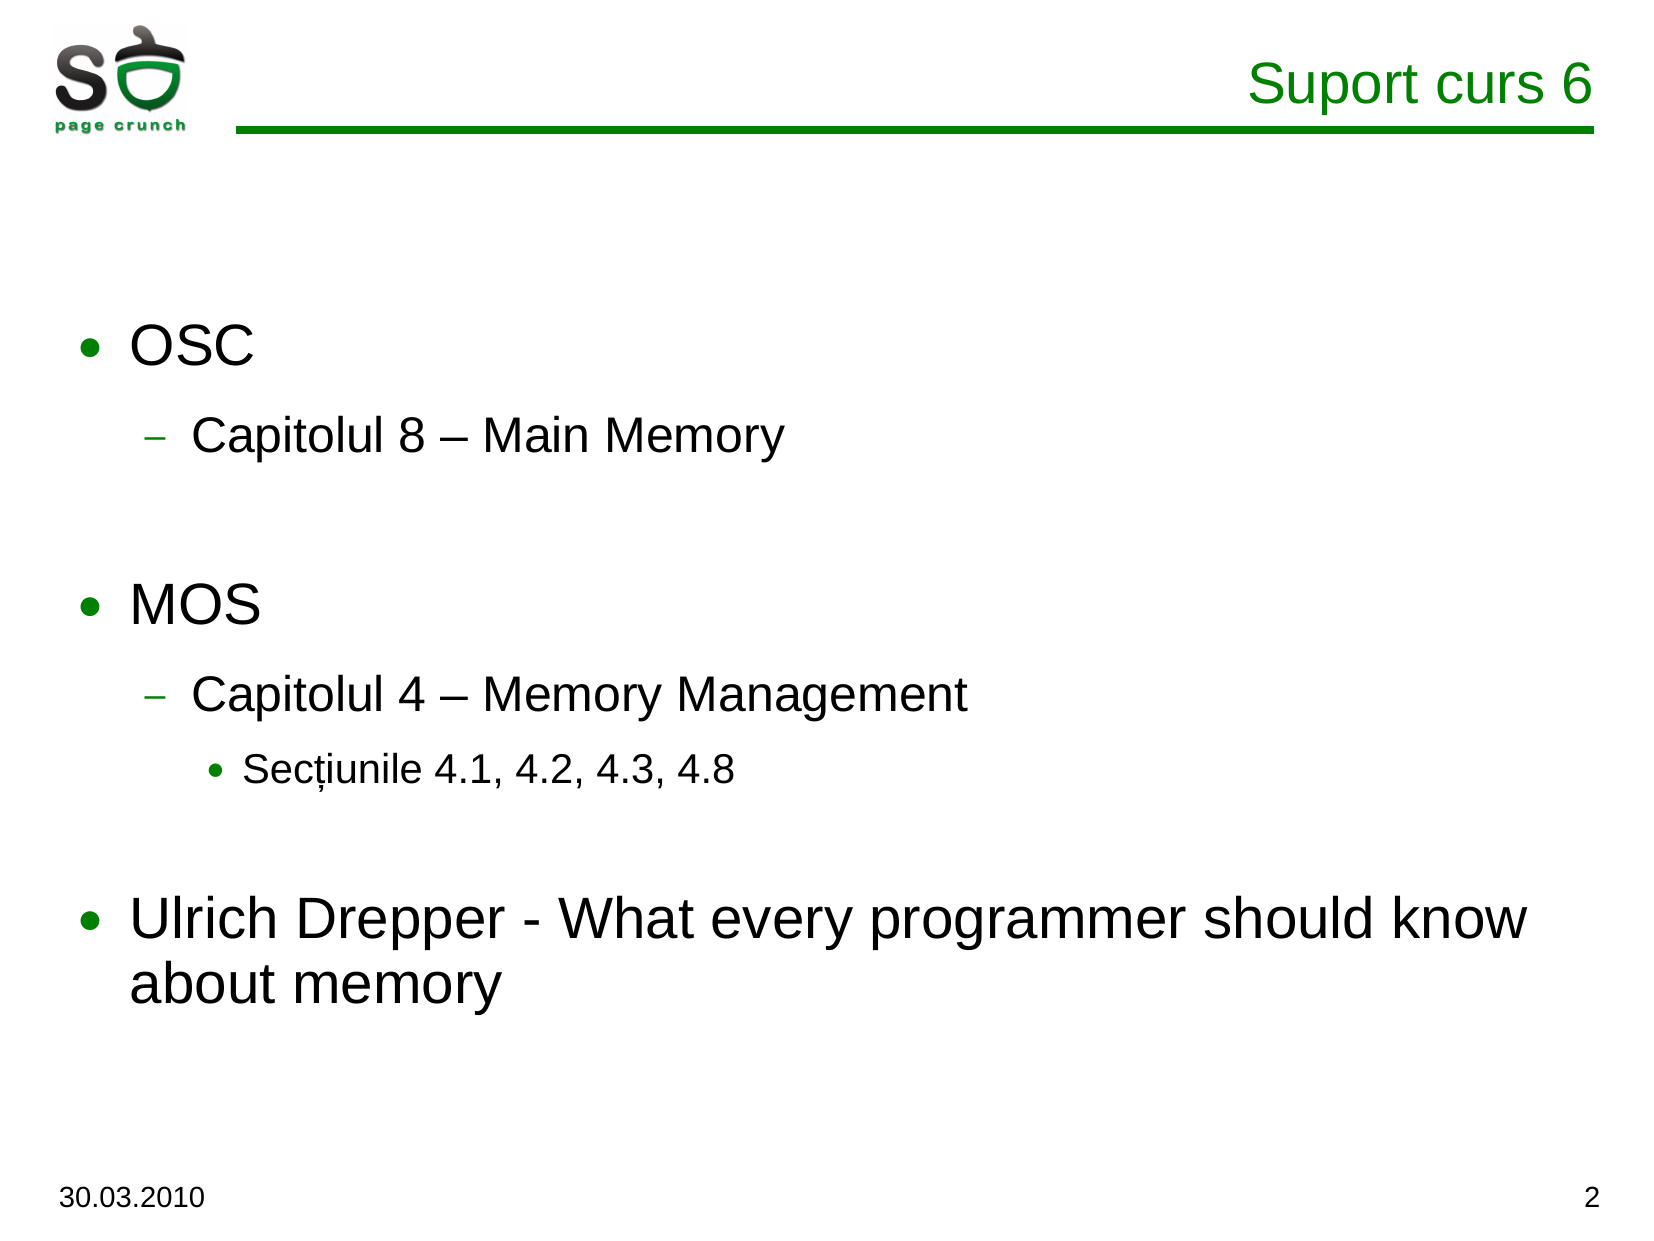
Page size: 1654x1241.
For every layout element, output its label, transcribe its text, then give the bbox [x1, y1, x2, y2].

title Suport curs 6 [236, 49, 1595, 119]
picture [53, 23, 188, 136]
list OSC Capitolul 8 – Main Memory MOS Capitolul 4 – Memory Management Secțiunile 4.1, 4.2, 4.3, 4.8 Ulrich Drepper - What every programmer should know about memory [59, 177, 1595, 1152]
